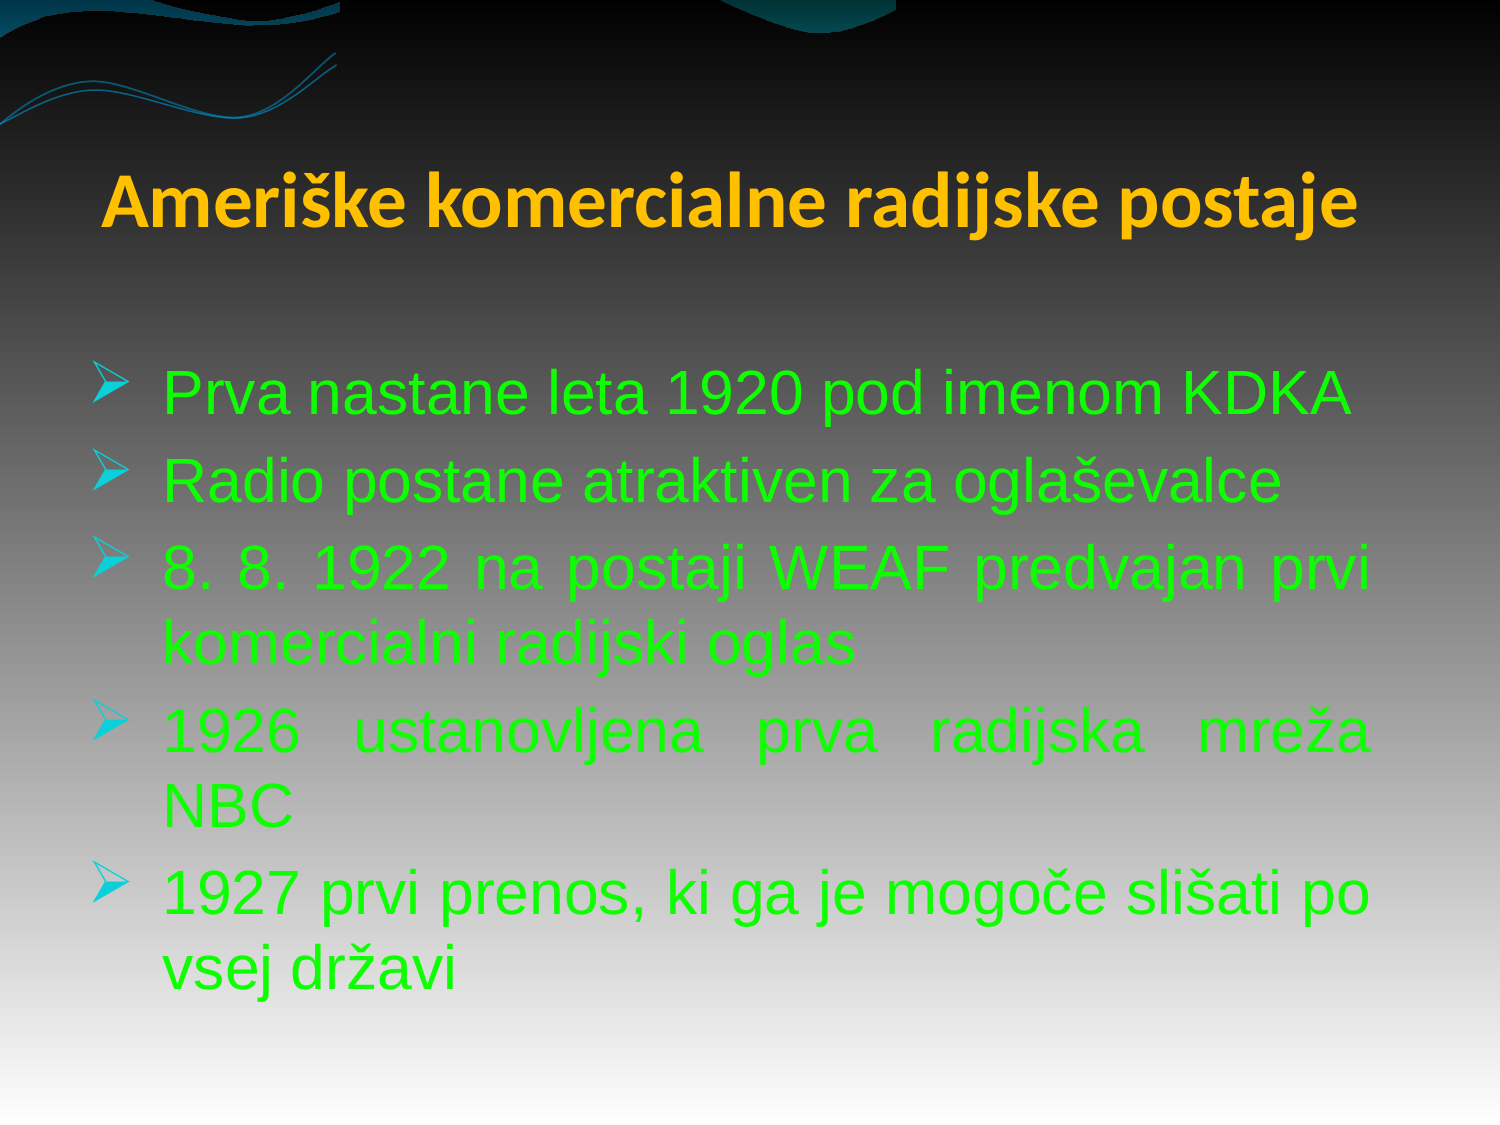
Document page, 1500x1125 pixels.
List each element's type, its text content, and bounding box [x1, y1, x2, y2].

subtitle Prva nastane leta 1920 pod imenom KDKA Radio postane atraktiven za oglaševalce 8. 8. 1922 na postaji WEAF predvajan prvi komercialni radijski oglas 1926 ustanovljena prva radijska mreža NBC 1927 prvi prenos, ki ga je mogoče slišati po vsej državi [87, 267, 1376, 1035]
title Ameriške komercialne radijske postaje [87, 54, 1376, 244]
